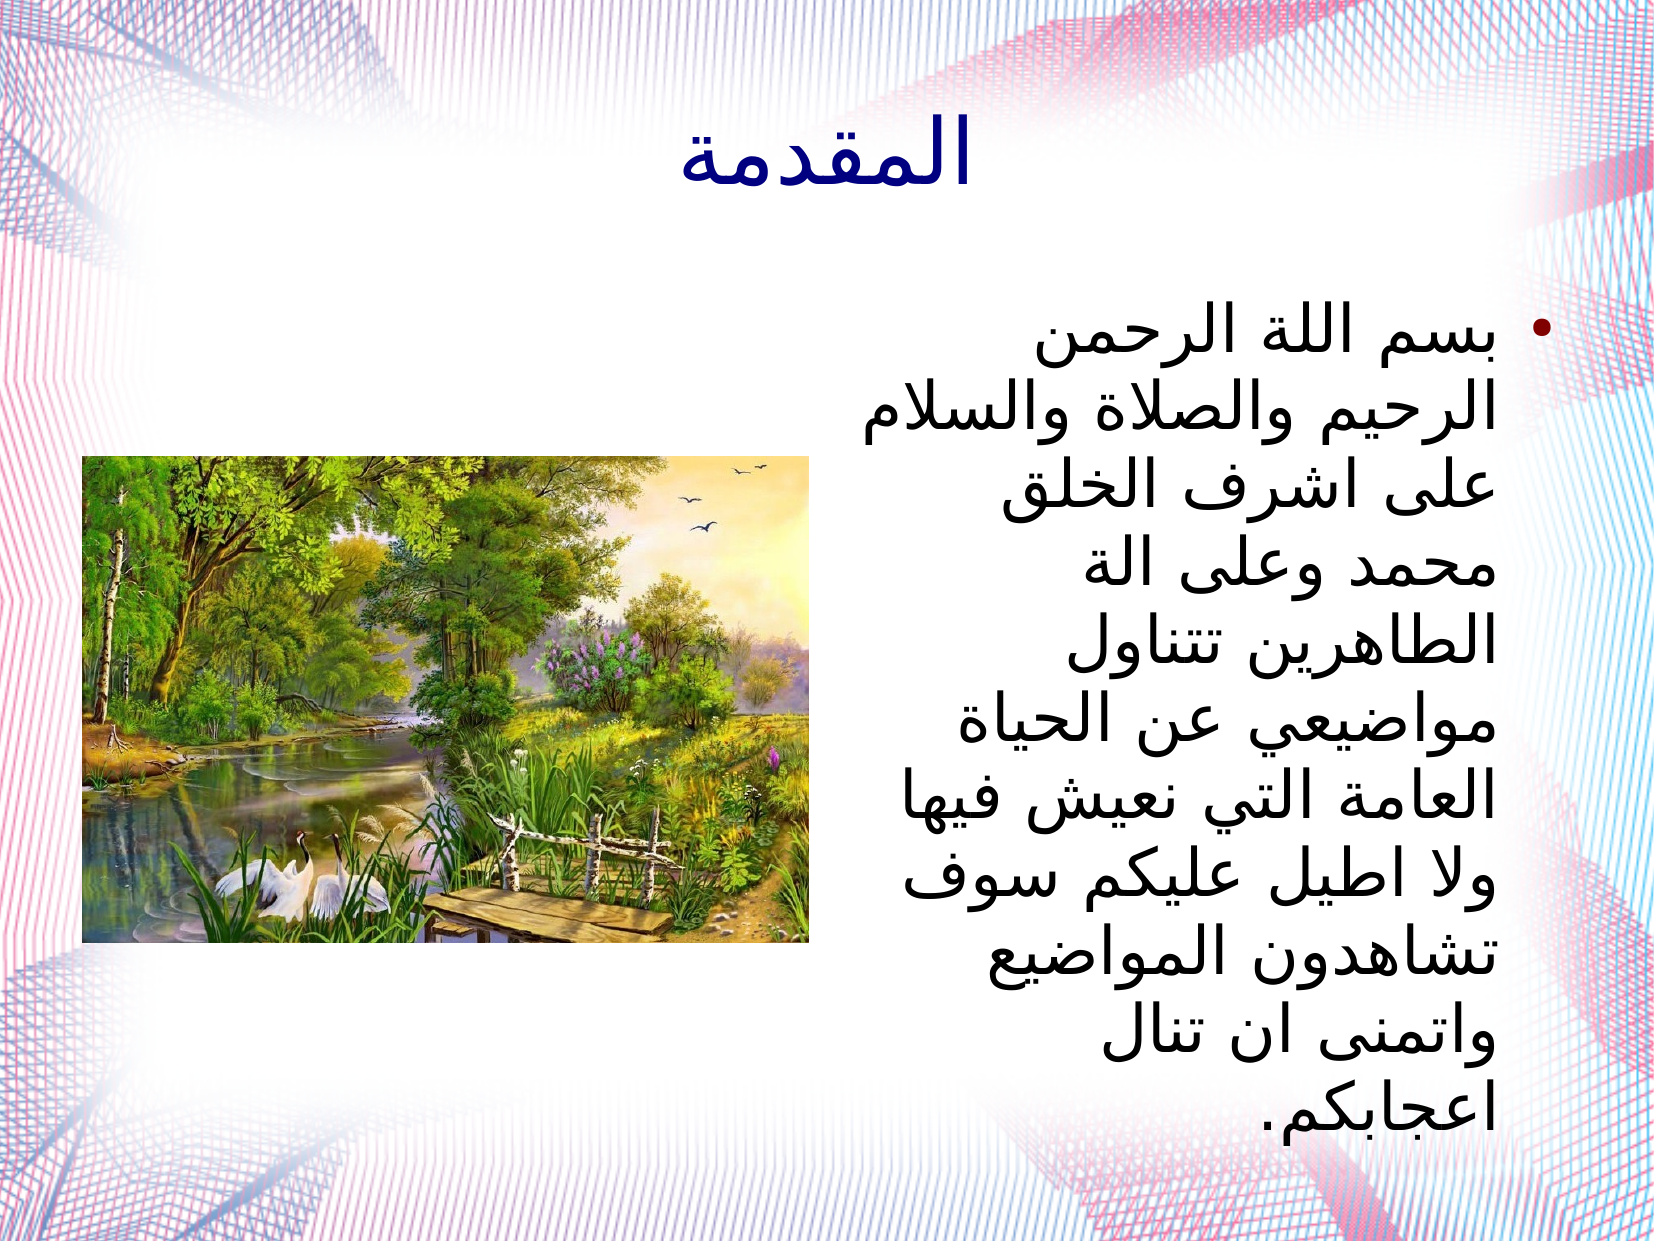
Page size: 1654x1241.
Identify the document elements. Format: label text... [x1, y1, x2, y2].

list بسم اللة الرحمن الرحيم والصلاة والسلام على اشرف الخلق محمد وعلى الة الطاهرين تتناول مواضيعي عن الحياة العامة التي نعيش فيها ولا اطيل عليكم سوف تشاهدون المواضيع واتمنى ان تنال اعجابكم. [845, 290, 1572, 1176]
title المقدمة [82, 49, 1571, 257]
picture [0, 0, 1654, 1241]
